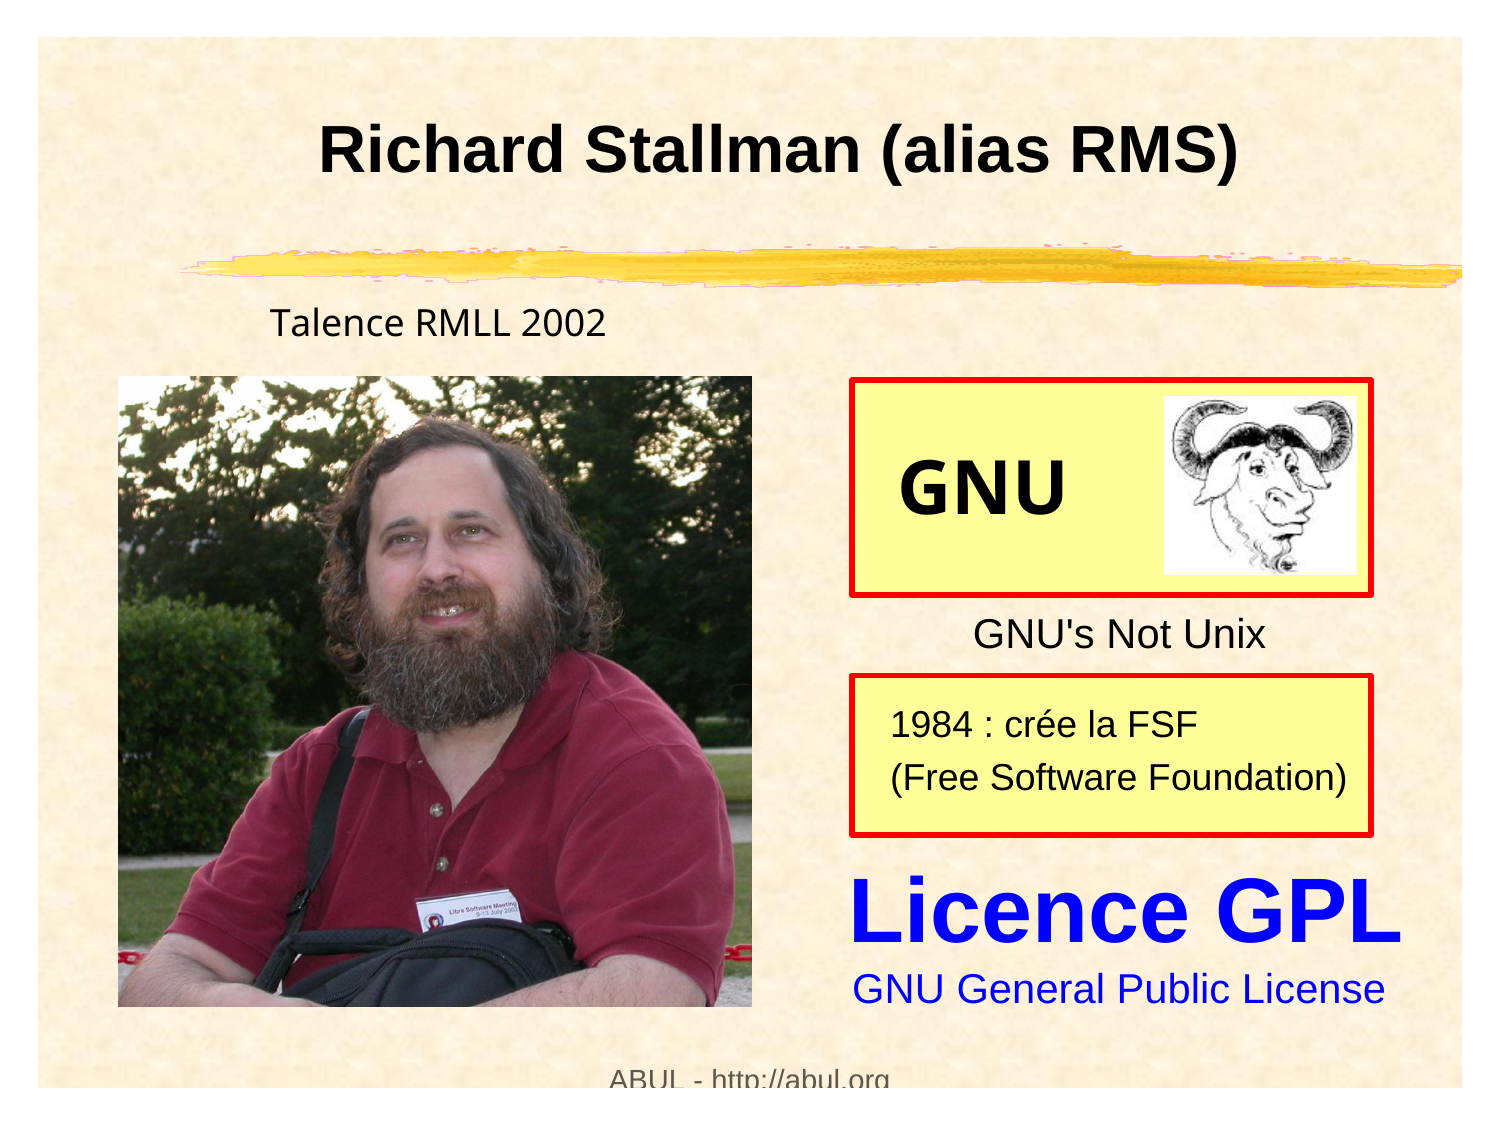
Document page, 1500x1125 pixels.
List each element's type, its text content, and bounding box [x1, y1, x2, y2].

text_box Talence RMLL 2002 [269, 296, 636, 340]
picture [878, 1076, 886, 1088]
picture [788, 1082, 795, 1088]
text_box [852, 675, 1371, 835]
text_box [852, 380, 1371, 596]
text_box Richard Stallman (alias RMS) [318, 111, 1305, 213]
text_box 1984 : crée la FSF (Free Software Foundation) [872, 703, 1348, 811]
picture [806, 1076, 813, 1088]
text_box GNU's Not Unix [972, 610, 1315, 673]
picture [748, 1076, 755, 1088]
picture [614, 1073, 621, 1082]
picture [633, 1072, 642, 1078]
picture [612, 1084, 624, 1088]
picture [732, 1076, 737, 1088]
picture [633, 1081, 643, 1088]
picture [37, 37, 1463, 1088]
picture [852, 1076, 860, 1088]
text_box GNU General Public License [851, 966, 1447, 1029]
text_box Licence GPL [849, 859, 1416, 999]
text_box GNU [897, 434, 1102, 536]
picture [716, 1076, 723, 1088]
